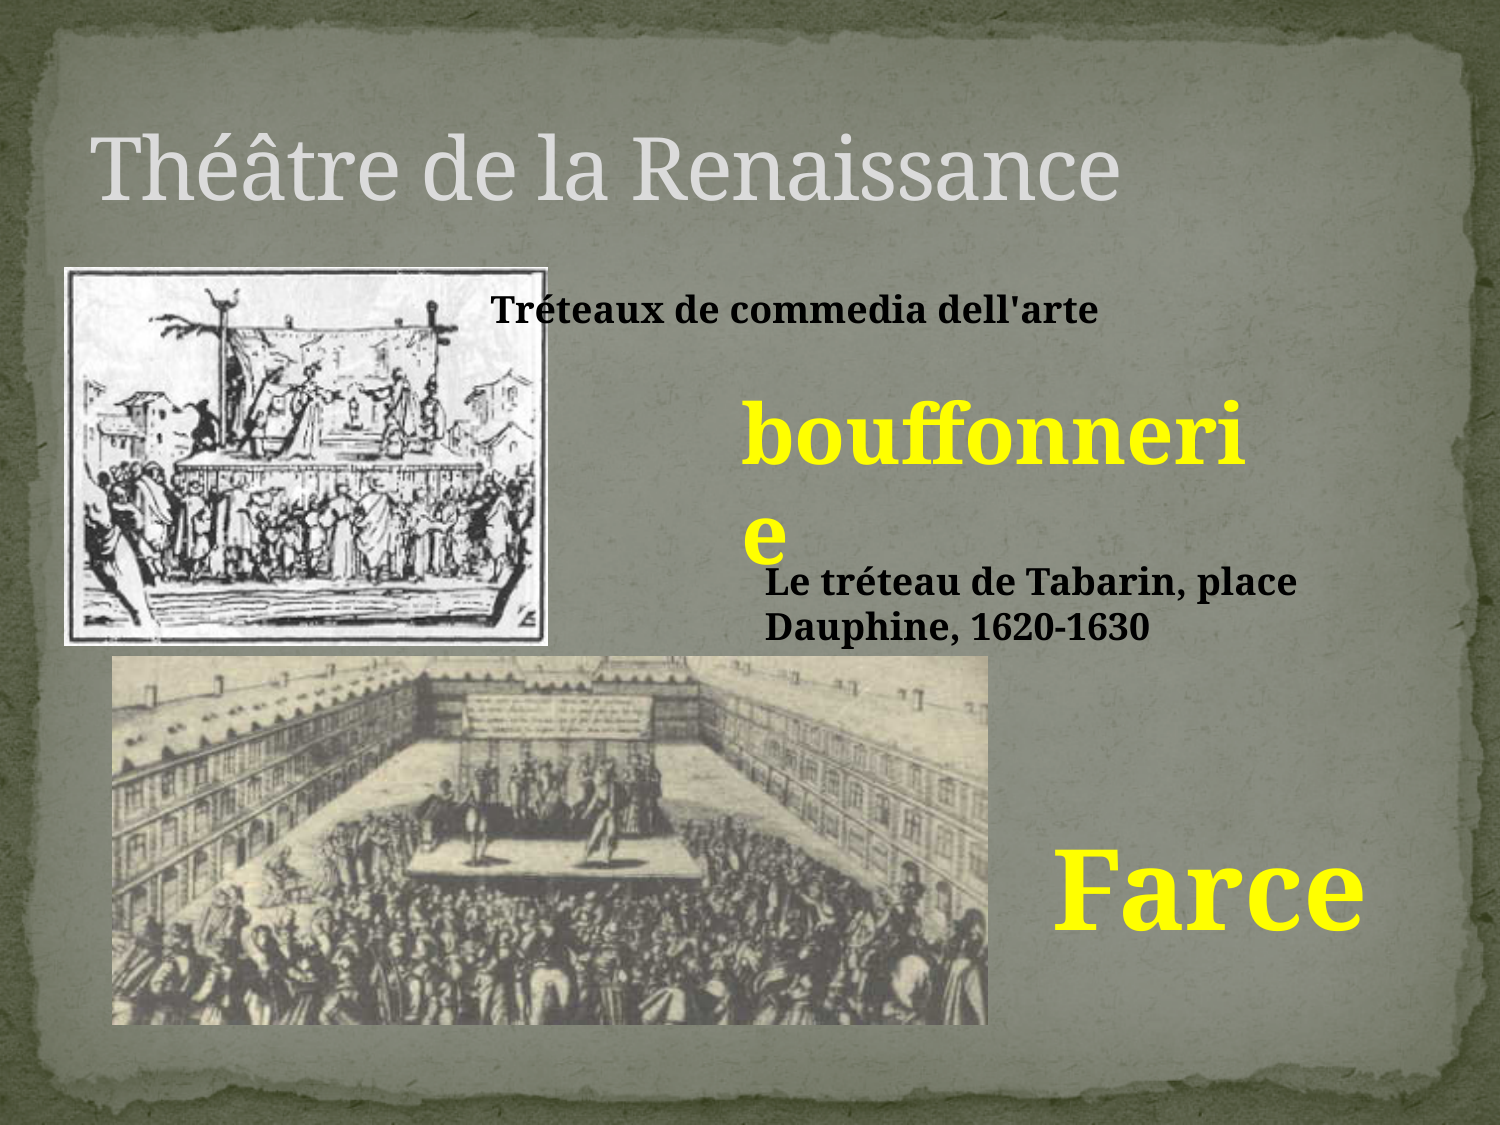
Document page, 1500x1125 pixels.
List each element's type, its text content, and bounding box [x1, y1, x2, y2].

text_box bouffonnerie [726, 373, 1282, 589]
text_box Tréteaux de commedia dell'arte [475, 278, 1115, 339]
picture [0, 0, 1500, 1125]
title Théâtre de la Renaissance [75, 24, 1425, 225]
text_box Le tréteau de Tabarin, place Dauphine, 1620-1630 [749, 550, 1500, 656]
text_box Farce [1038, 810, 1413, 961]
